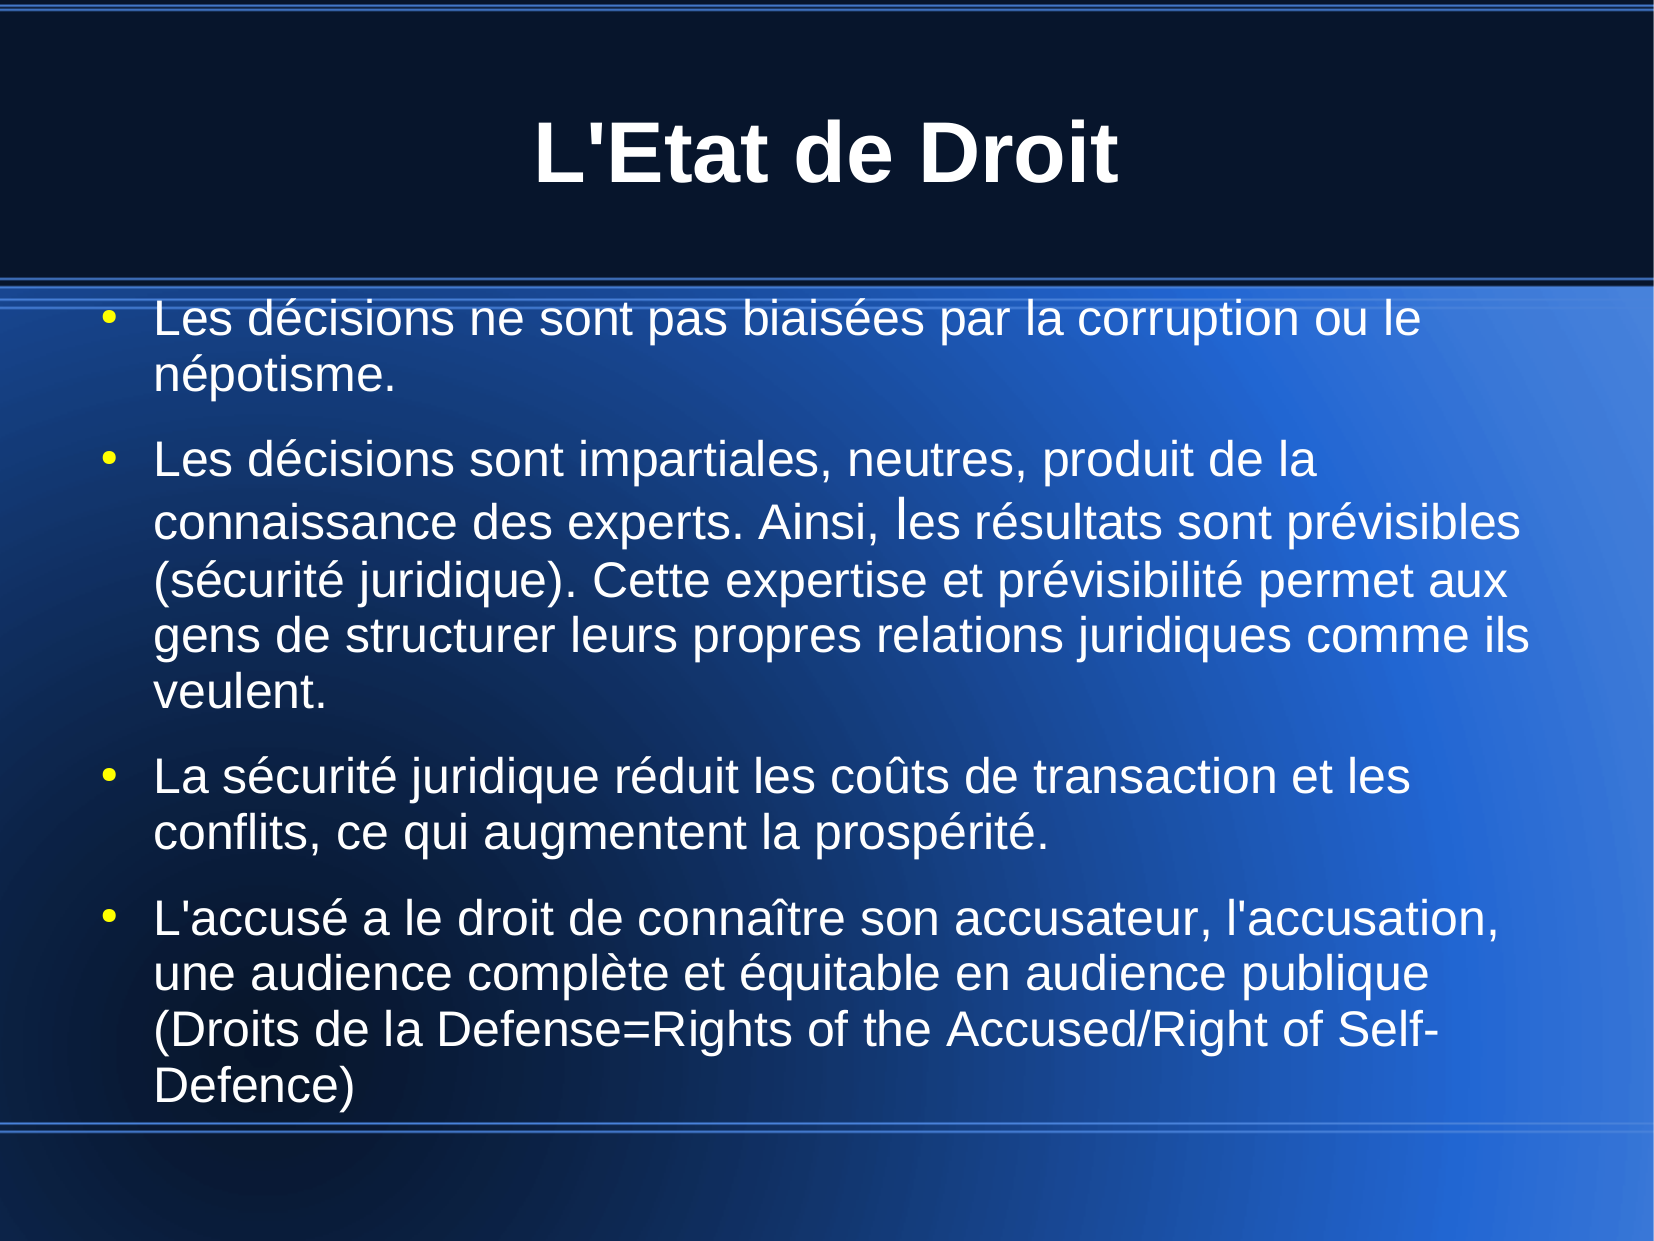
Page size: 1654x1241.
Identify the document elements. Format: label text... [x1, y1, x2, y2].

list Les décisions ne sont pas biaisées par la corruption ou le népotisme. Les décisions sont impartiales, neutres, produit de la connaissance des experts. Ainsi, les résultats sont prévisibles (sécurité juridique). Cette expertise et prévisibilité permet aux gens de structurer leurs propres relations juridiques comme ils veulent. La sécurité juridique réduit les coûts de transaction et les conflits, ce qui augmentent la prospérité. L'accusé a le droit de connaître son accusateur, l'accusation, une audience complète et équitable en audience publique (Droits de la Defense=Rights of the Accused/Right of Self-Defence) [82, 290, 1571, 1113]
picture [0, 0, 1654, 1241]
title L'Etat de Droit [82, 49, 1571, 257]
